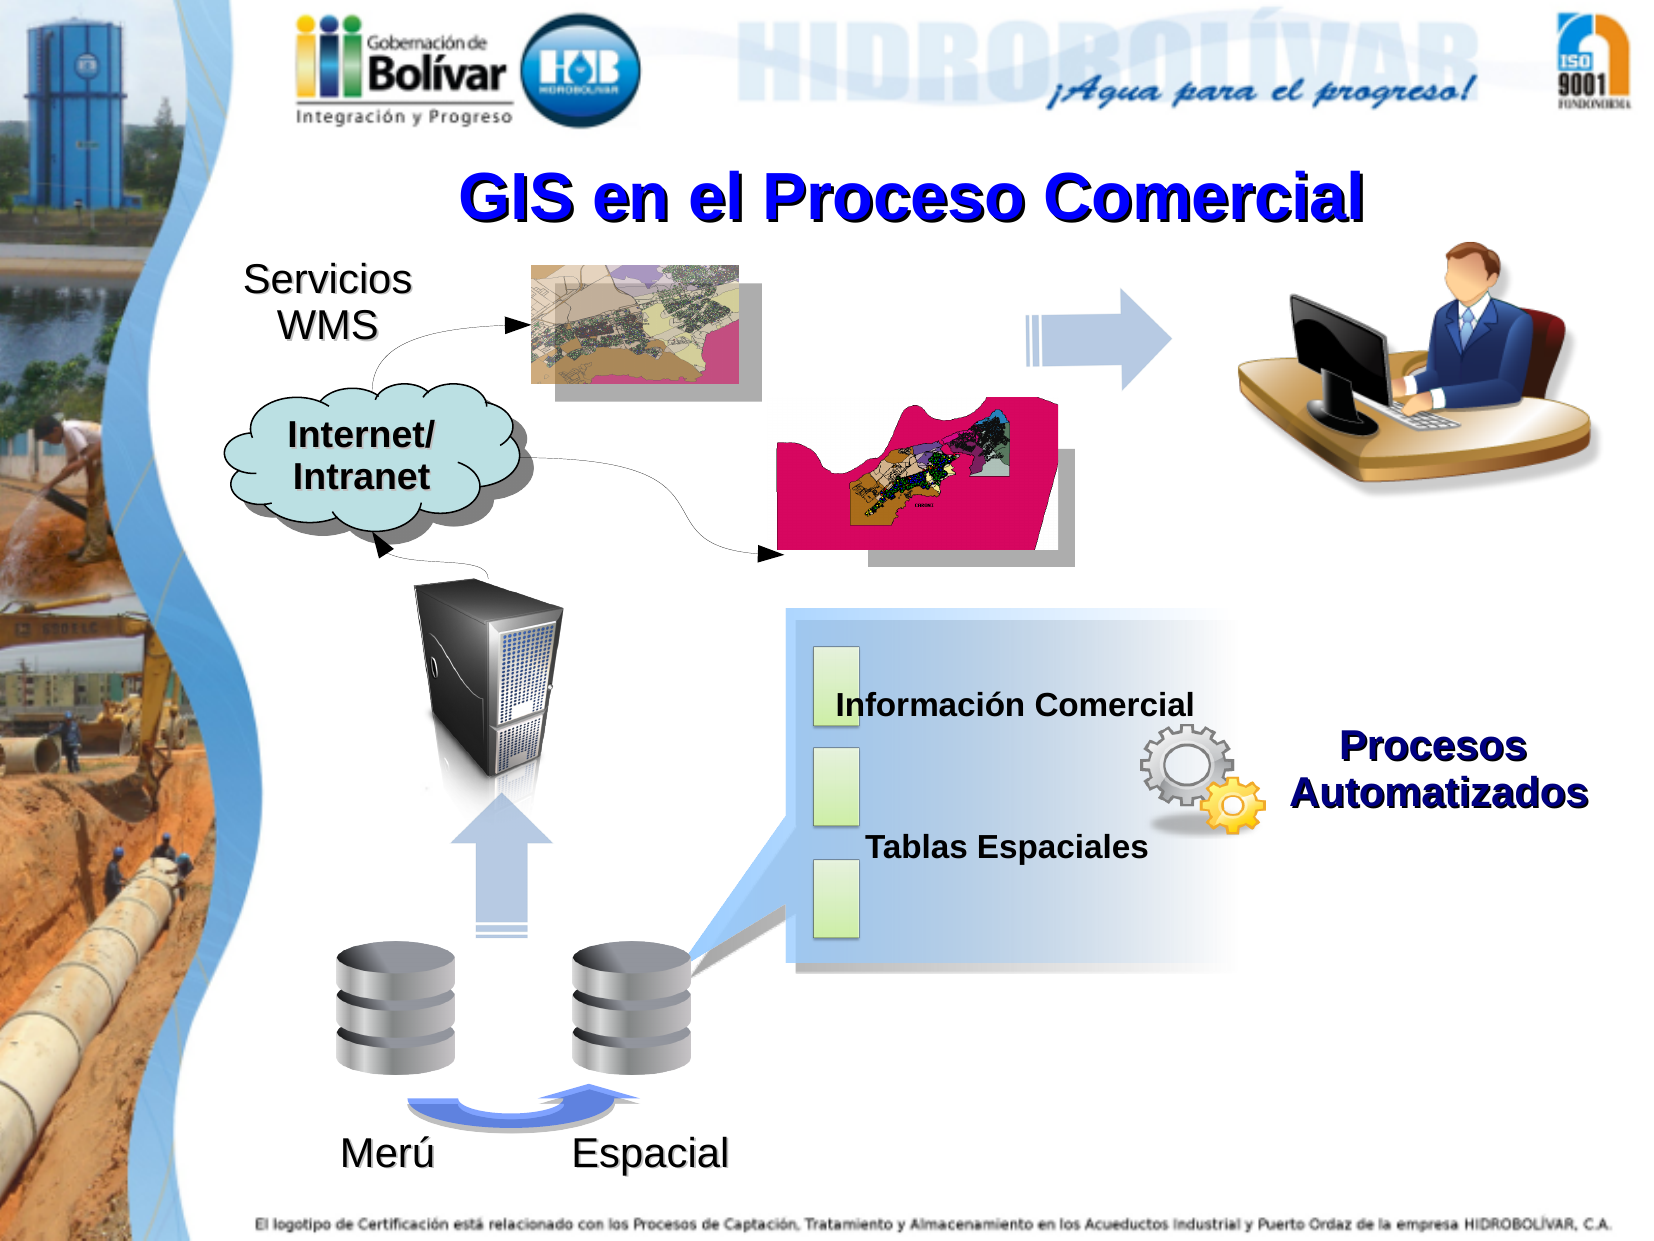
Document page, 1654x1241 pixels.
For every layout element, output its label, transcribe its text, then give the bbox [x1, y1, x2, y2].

text_box [691, 608, 1229, 963]
text_box [407, 1083, 641, 1128]
title GIS en el Proceso Comercial [230, 134, 1595, 259]
text_box Información Comercial [820, 679, 1217, 737]
picture [809, 856, 863, 945]
text_box Tablas Espaciales [850, 821, 1247, 878]
text_box Procesos Automatizados [1212, 714, 1654, 823]
text_box [868, 448, 1075, 567]
picture [809, 643, 863, 733]
text_box [555, 283, 762, 402]
text_box Espacial [545, 1122, 756, 1193]
text_box Internet/ Intranet [224, 383, 520, 532]
picture [0, 0, 1654, 1241]
text_box Merú [320, 1122, 455, 1193]
text_box Servicios WMS [194, 248, 461, 356]
picture [809, 744, 863, 833]
